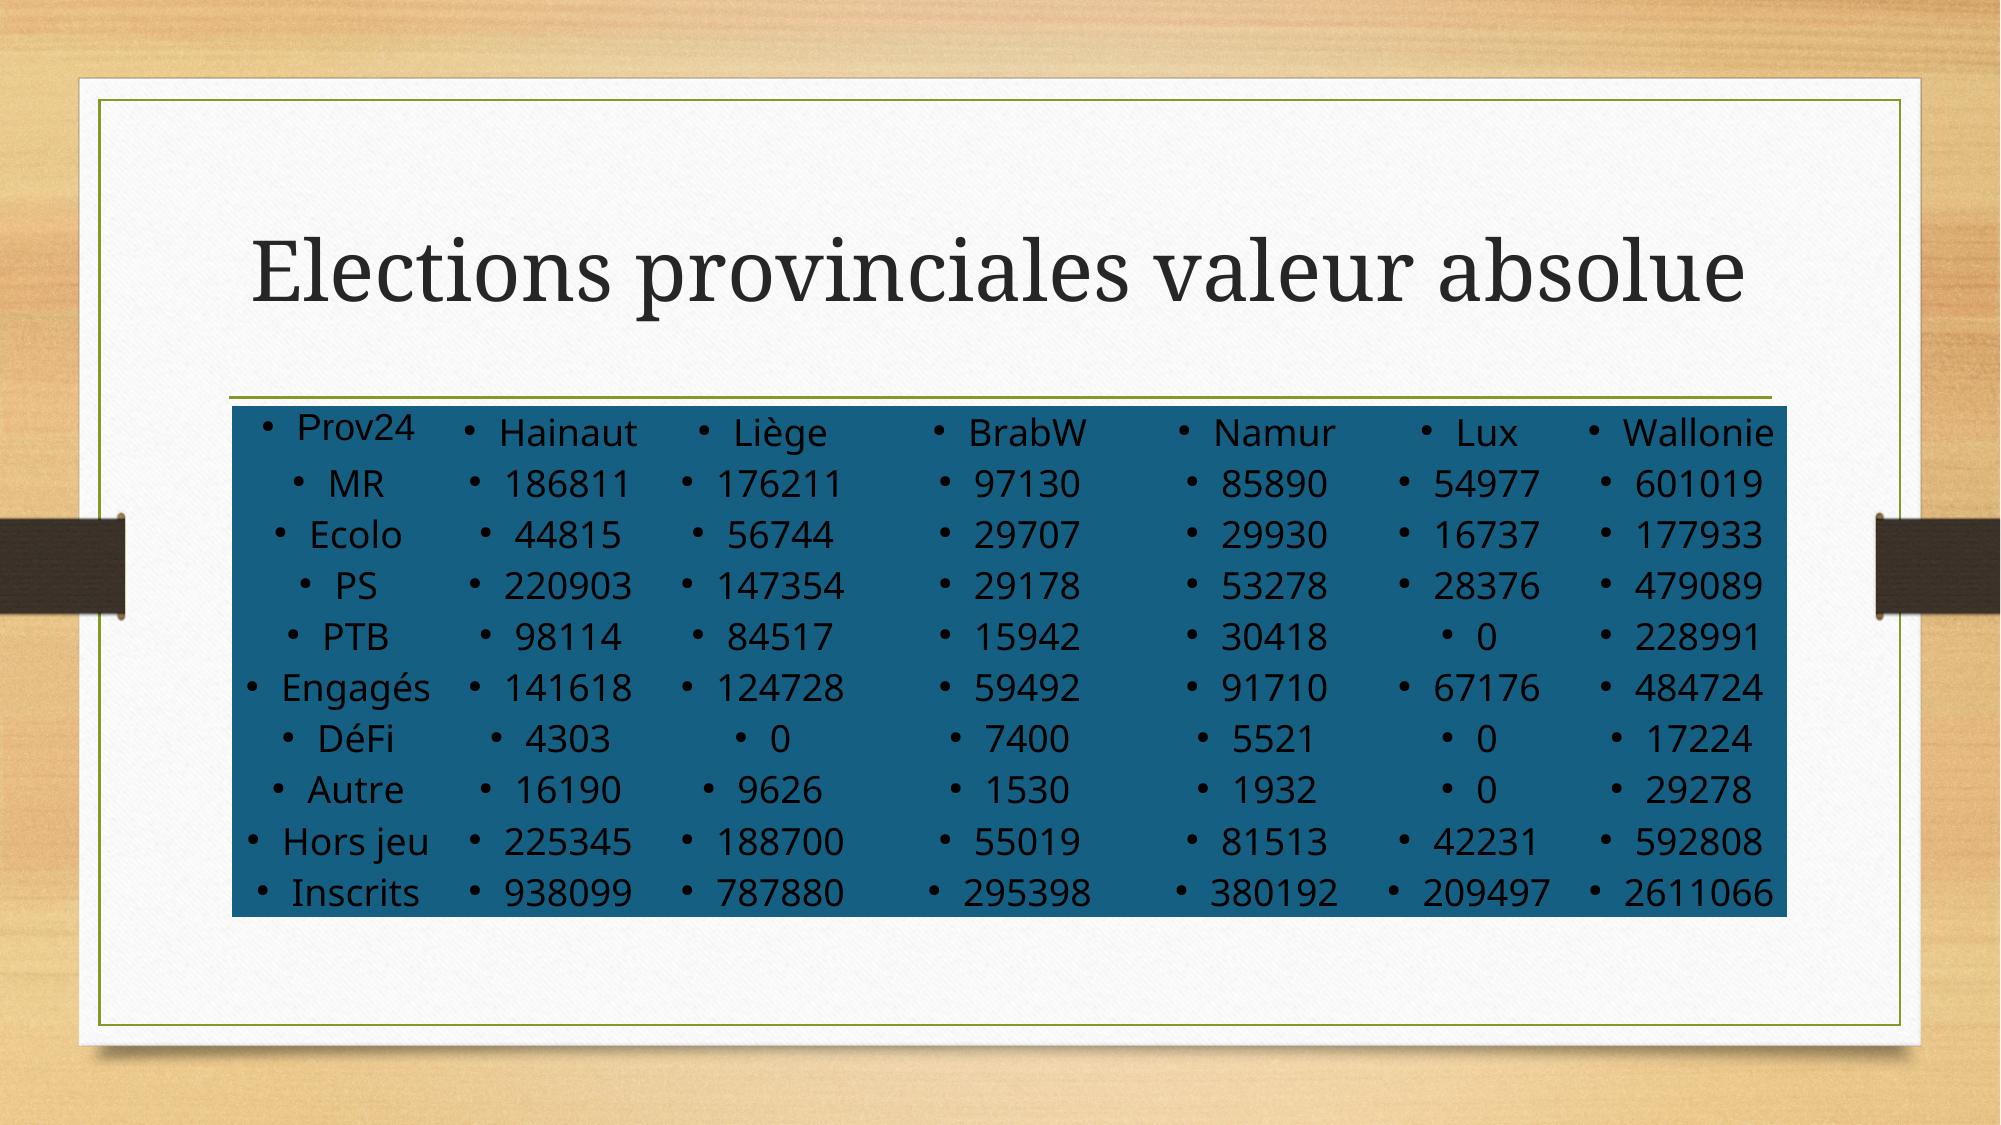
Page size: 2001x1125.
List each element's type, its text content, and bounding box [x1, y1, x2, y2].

table_cell 188700 [657, 815, 869, 866]
table_cell 56744 [657, 509, 869, 560]
table_cell 84517 [657, 611, 869, 662]
table_cell 1530 [869, 764, 1151, 815]
table_cell 220903 [445, 560, 657, 611]
table_cell Hors jeu [232, 815, 445, 866]
table_cell 601019 [1575, 458, 1787, 509]
table_cell 209497 [1363, 866, 1575, 917]
title Elections provinciales valeur absolue [212, 161, 1788, 376]
table_cell 176211 [657, 458, 869, 509]
table_cell 0 [1363, 611, 1575, 662]
table_cell 98114 [445, 611, 657, 662]
table_cell 4303 [445, 713, 657, 764]
table_cell 54977 [1363, 458, 1575, 509]
table_cell 53278 [1151, 560, 1363, 611]
table_cell 29278 [1575, 764, 1787, 815]
table_cell 484724 [1575, 662, 1787, 713]
table_cell 85890 [1151, 458, 1363, 509]
table_header Lux [1363, 406, 1575, 458]
table_cell 29930 [1151, 509, 1363, 560]
table_cell 186811 [445, 458, 657, 509]
table_cell 228991 [1575, 611, 1787, 662]
table_header Namur [1151, 406, 1363, 458]
table_cell 30418 [1151, 611, 1363, 662]
table_cell 0 [657, 713, 869, 764]
table_cell PTB [232, 611, 445, 662]
table_cell 15942 [869, 611, 1151, 662]
table_cell Autre [232, 764, 445, 815]
table_cell 44815 [445, 509, 657, 560]
table_cell 124728 [657, 662, 869, 713]
table_cell 42231 [1363, 815, 1575, 866]
table_cell Inscrits [232, 866, 445, 917]
table_header Liège [657, 406, 869, 458]
table_cell 16190 [445, 764, 657, 815]
table_cell 295398 [869, 866, 1151, 917]
table_cell 225345 [445, 815, 657, 866]
table_cell Ecolo [232, 509, 445, 560]
table_cell 479089 [1575, 560, 1787, 611]
table_cell 141618 [445, 662, 657, 713]
table_cell 0 [1363, 764, 1575, 815]
table_cell 91710 [1151, 662, 1363, 713]
table_header Prov24 [232, 406, 445, 458]
table_cell 7400 [869, 713, 1151, 764]
table_cell 29707 [869, 509, 1151, 560]
table_cell 938099 [445, 866, 657, 917]
table_cell 97130 [869, 458, 1151, 509]
table_cell 1932 [1151, 764, 1363, 815]
table_header Hainaut [445, 406, 657, 458]
table_cell 29178 [869, 560, 1151, 611]
table_cell 55019 [869, 815, 1151, 866]
table_cell 2611066 [1575, 866, 1787, 917]
table_cell 592808 [1575, 815, 1787, 866]
table_header BrabW [869, 406, 1151, 458]
table_cell 9626 [657, 764, 869, 815]
table_cell 28376 [1363, 560, 1575, 611]
table_cell MR [232, 458, 445, 509]
table_cell 16737 [1363, 509, 1575, 560]
table_cell 177933 [1575, 509, 1787, 560]
table_cell 0 [1363, 713, 1575, 764]
table_cell 59492 [869, 662, 1151, 713]
table_cell 81513 [1151, 815, 1363, 866]
table_cell PS [232, 560, 445, 611]
table_cell DéFi [232, 713, 445, 764]
table_cell 147354 [657, 560, 869, 611]
table_cell 67176 [1363, 662, 1575, 713]
table_cell 380192 [1151, 866, 1363, 917]
table_cell 17224 [1575, 713, 1787, 764]
table_header Wallonie [1575, 406, 1787, 458]
table_cell 787880 [657, 866, 869, 917]
table_cell Engagés [232, 662, 445, 713]
table_cell 5521 [1151, 713, 1363, 764]
